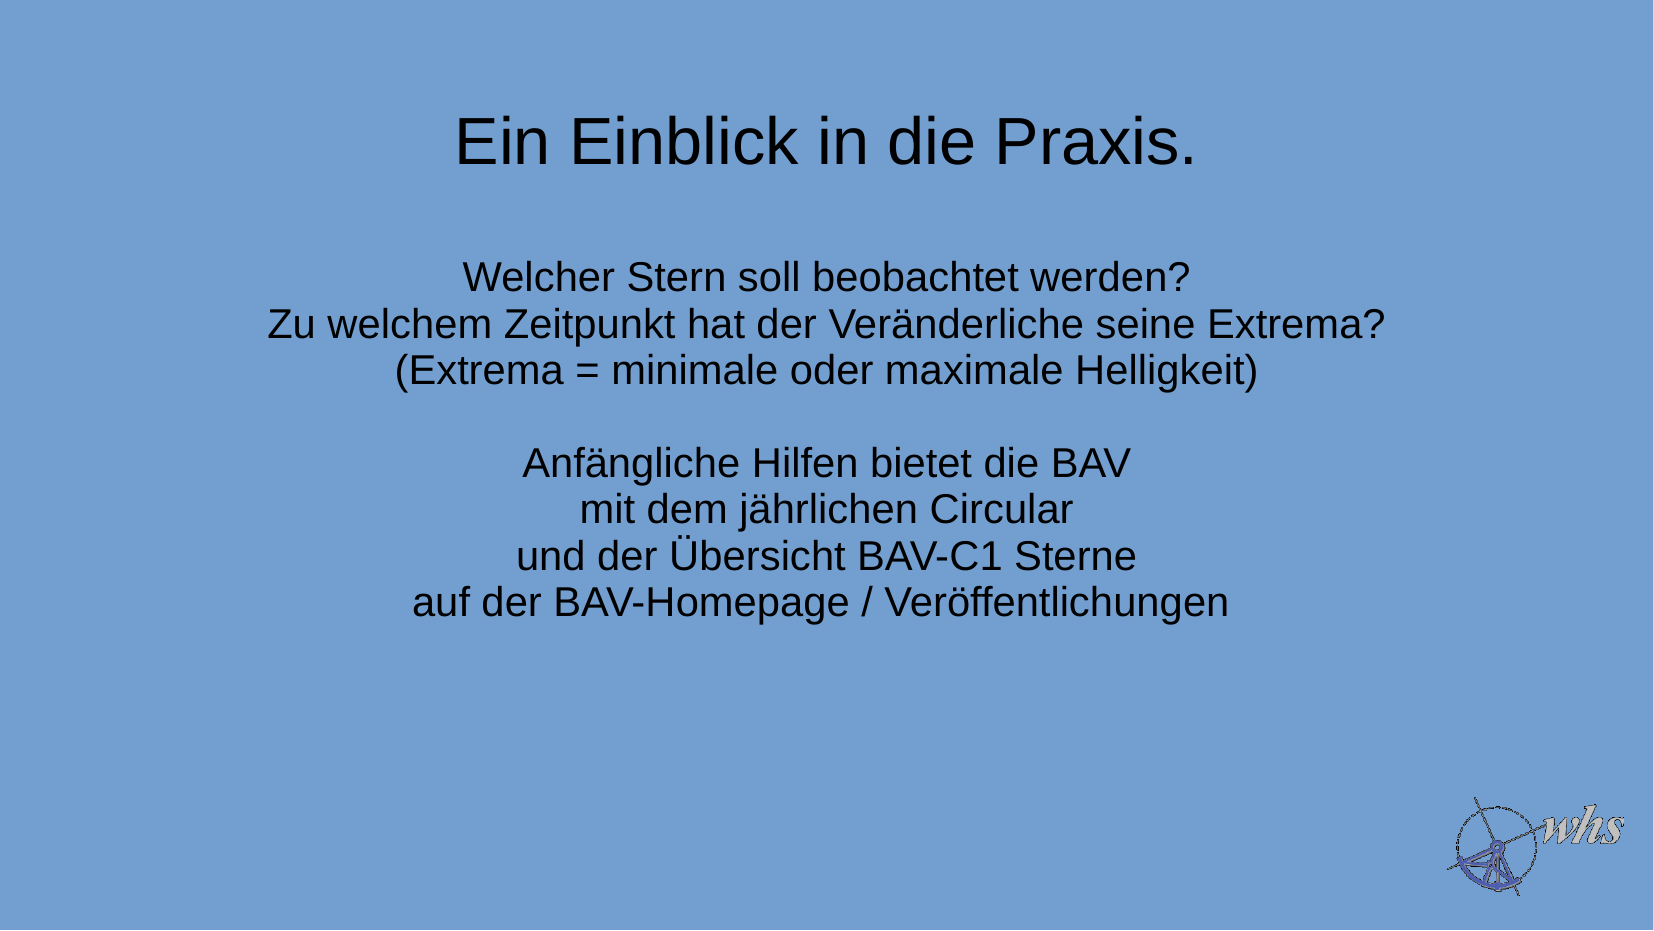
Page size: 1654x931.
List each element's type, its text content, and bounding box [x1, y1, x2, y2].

picture [1446, 797, 1624, 896]
text_box Ein Einblick in die Praxis. Welcher Stern soll beobachtet werden? Zu welchem Zeitpunkt hat der Veränderliche seine Extrema? (Extrema = minimale oder maximale Helligkeit) Anfängliche Hilfen bietet die BAV mit dem jährlichen Circular und der Übersicht BAV-C1 Sterne auf der BAV-Homepage / Veröffentlichungen [29, 29, 1625, 886]
